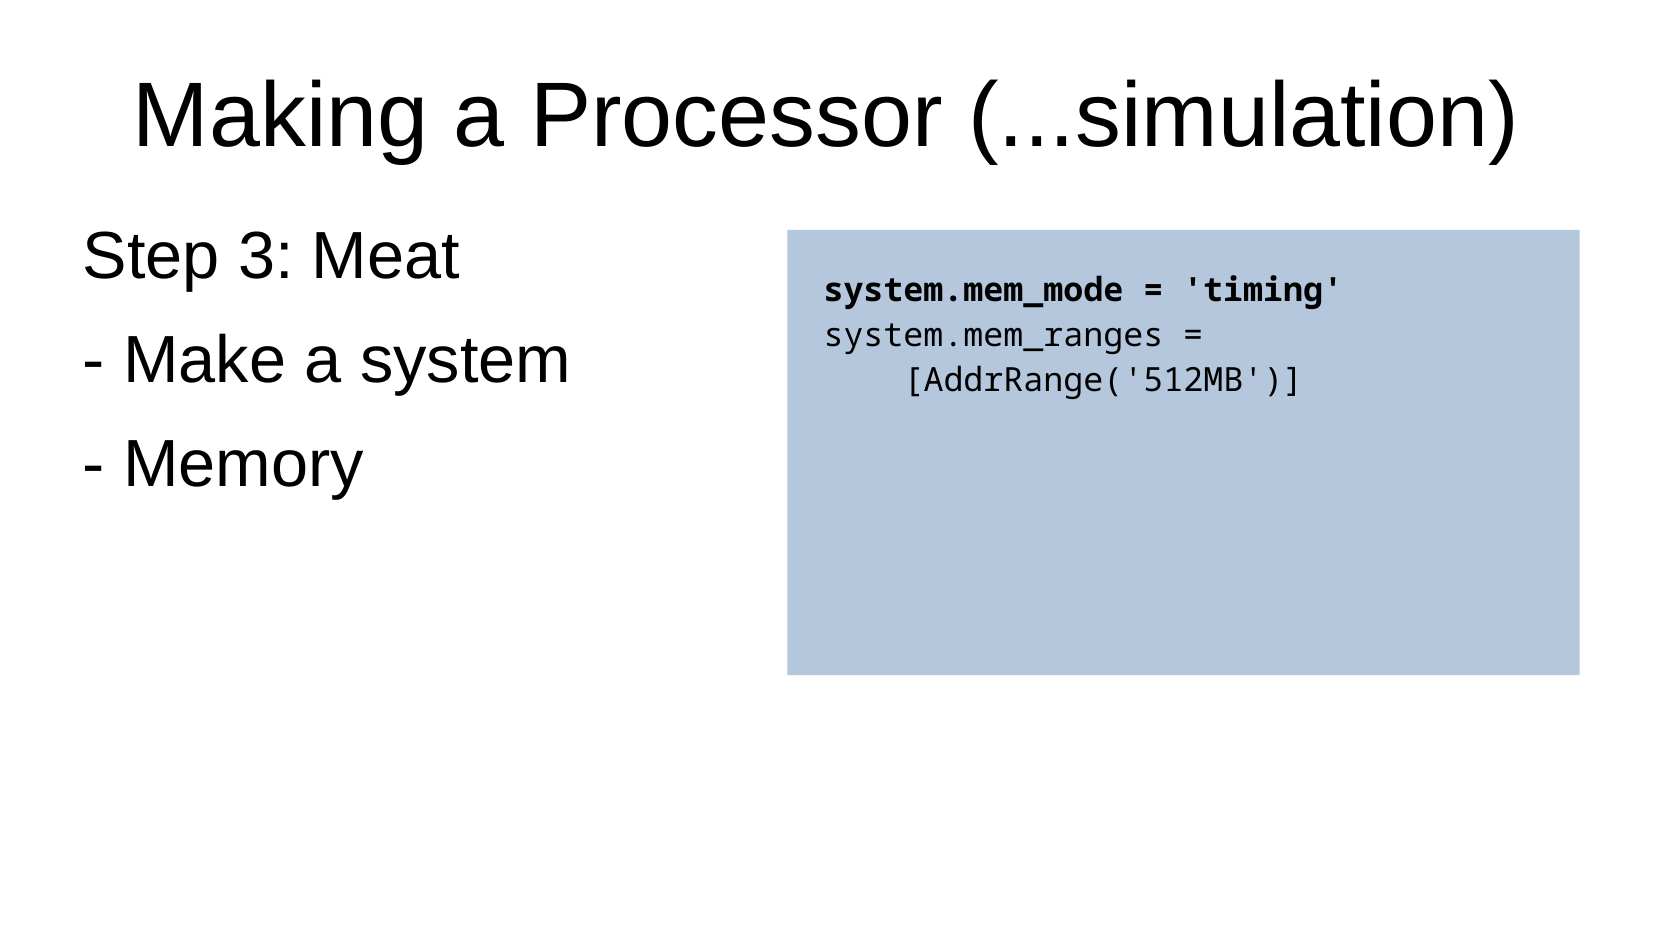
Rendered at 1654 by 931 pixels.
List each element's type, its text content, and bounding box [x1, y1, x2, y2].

text_box system.mem_mode = 'timing' system.mem_ranges = [AddrRange('512MB')] [787, 229, 1580, 676]
title Making a Processor (...simulation) [82, 37, 1571, 193]
list Step 3: Meat - Make a system - Memory [82, 217, 809, 826]
